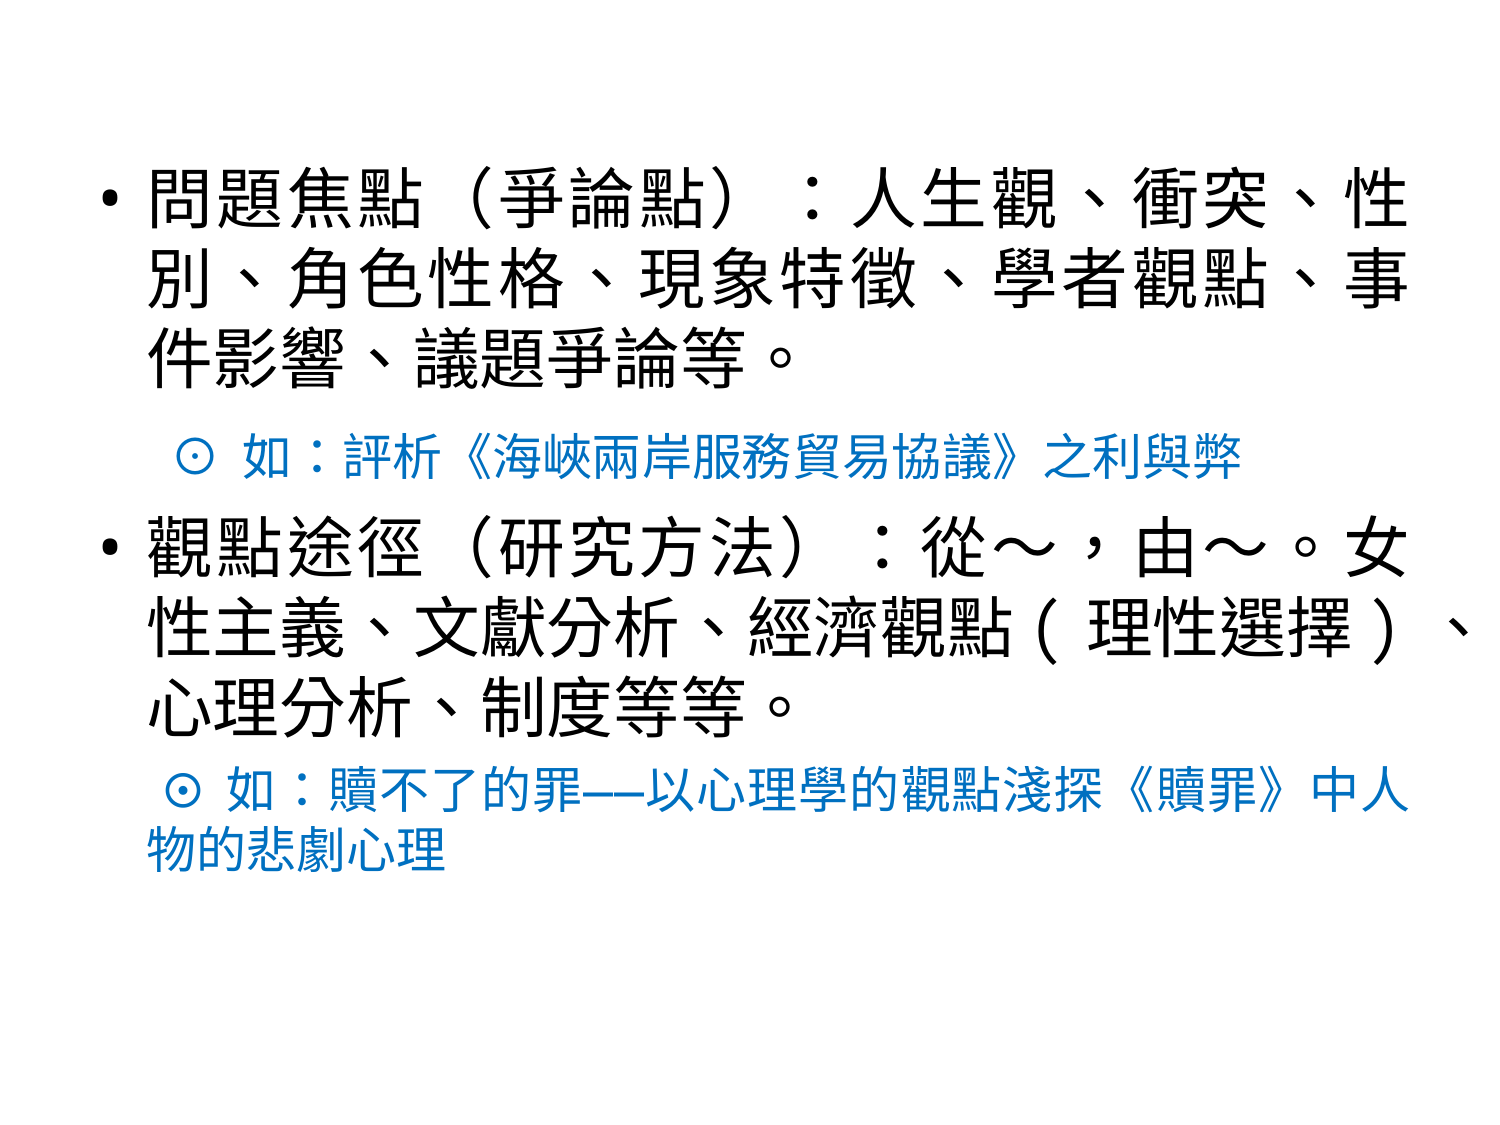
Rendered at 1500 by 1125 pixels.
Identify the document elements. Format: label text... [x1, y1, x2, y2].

list 問題焦點（爭論點）：人生觀、衝突、性別、角色性格、現象特徵、學者觀點、事件影響、議題爭論等。 ⊙如：評析《海峽兩岸服務貿易協議》之利與弊 觀點途徑（研究方法）：從～，由～。女性主義、文獻分析、經濟觀點(理性選擇)、心理分析、制度等等。 ⊙如：贖不了的罪——以心理學的觀點淺探《贖罪》中人物的悲劇心理 [75, 148, 1426, 1005]
